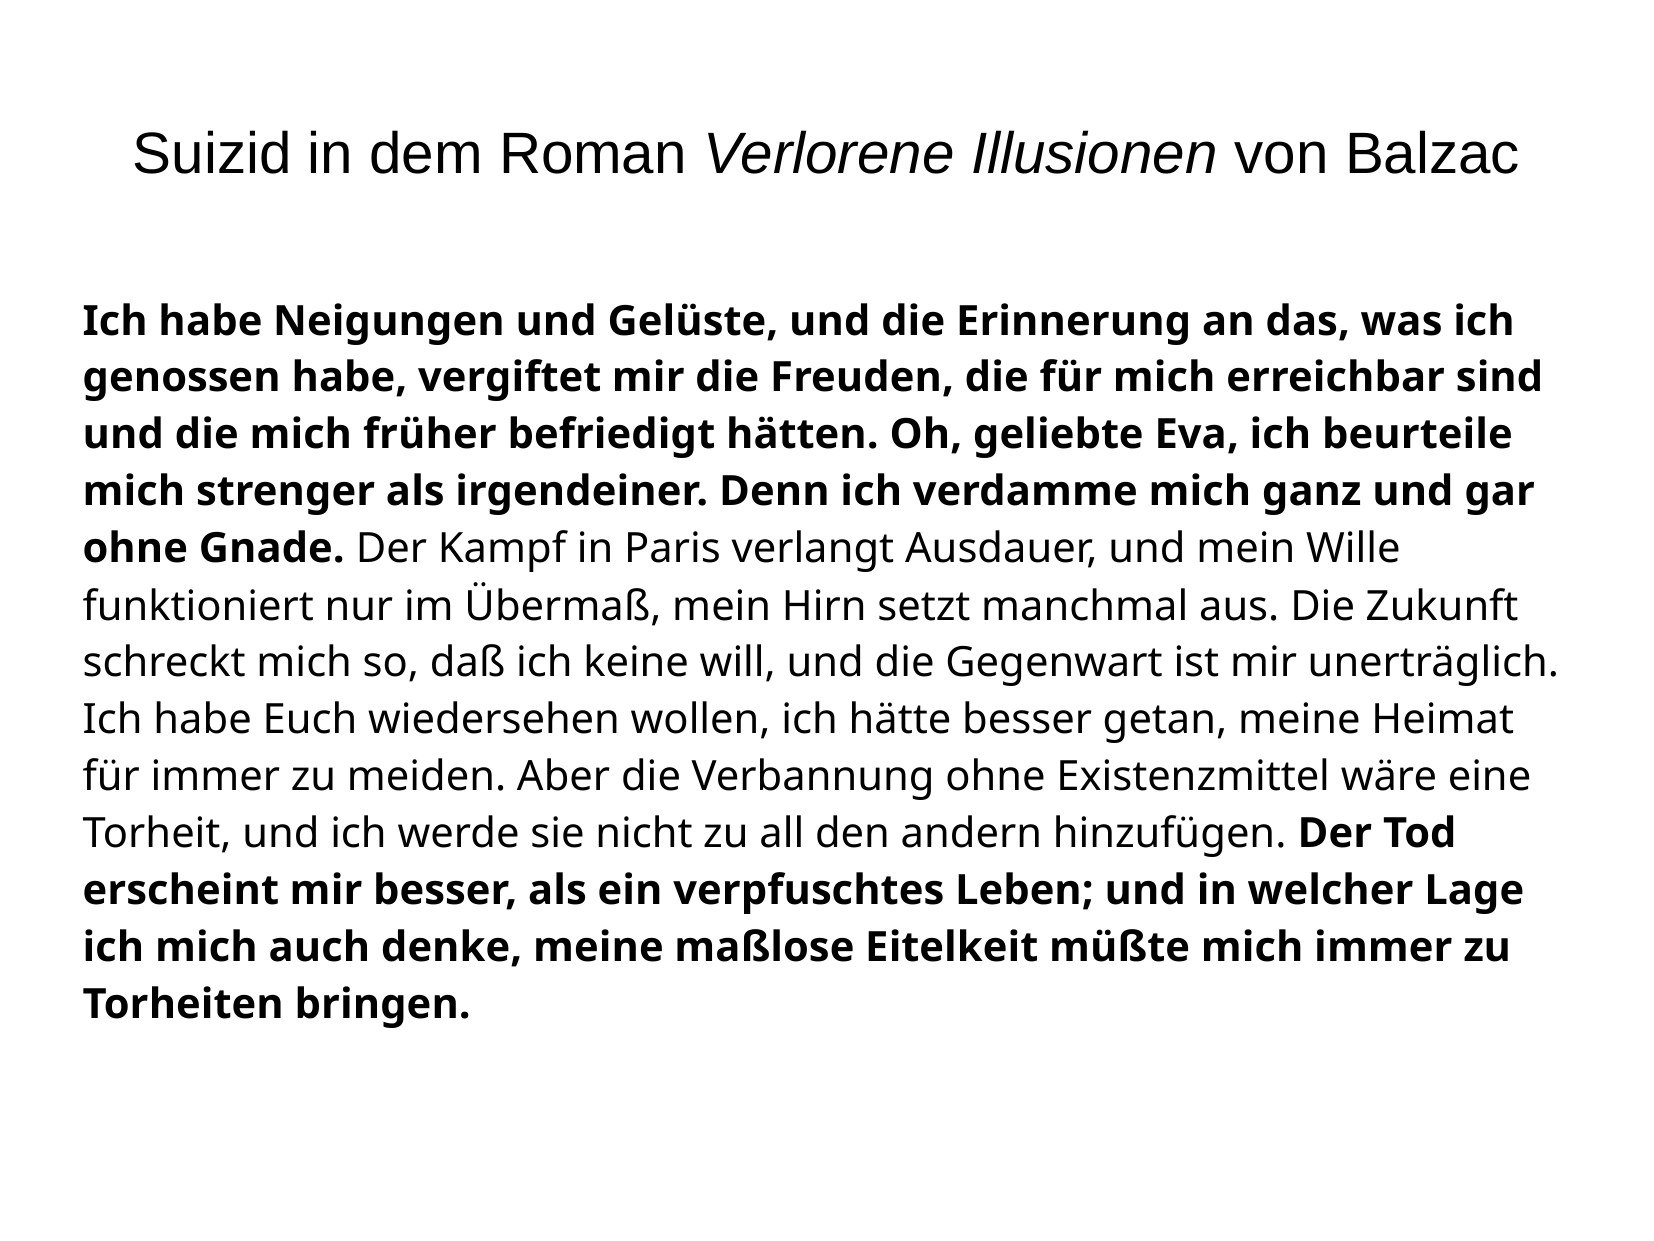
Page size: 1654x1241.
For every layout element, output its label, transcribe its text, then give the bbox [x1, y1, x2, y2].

list Ich habe Neigungen und Gelüste, und die Erinnerung an das, was ich genossen habe, vergiftet mir die Freuden, die für mich erreichbar sind und die mich früher befriedigt hätten. Oh, geliebte Eva, ich beurteile mich strenger als irgendeiner. Denn ich verdamme mich ganz und gar ohne Gnade. Der Kampf in Paris verlangt Ausdauer, und mein Wille funktioniert nur im Übermaß, mein Hirn setzt manchmal aus. Die Zukunft schreckt mich so, daß ich keine will, und die Gegenwart ist mir unerträglich. Ich habe Euch wiedersehen wollen, ich hätte besser getan, meine Heimat für immer zu meiden. Aber die Verbannung ohne Existenzmittel wäre eine Torheit, und ich werde sie nicht zu all den andern hinzufügen. Der Tod erscheint mir besser, als ein verpfuschtes Leben; und in welcher Lage ich mich auch denke, meine maßlose Eitelkeit müßte mich immer zu Torheiten bringen. [82, 290, 1571, 1010]
title Suizid in dem Roman Verlorene Illusionen von Balzac [82, 49, 1571, 257]
